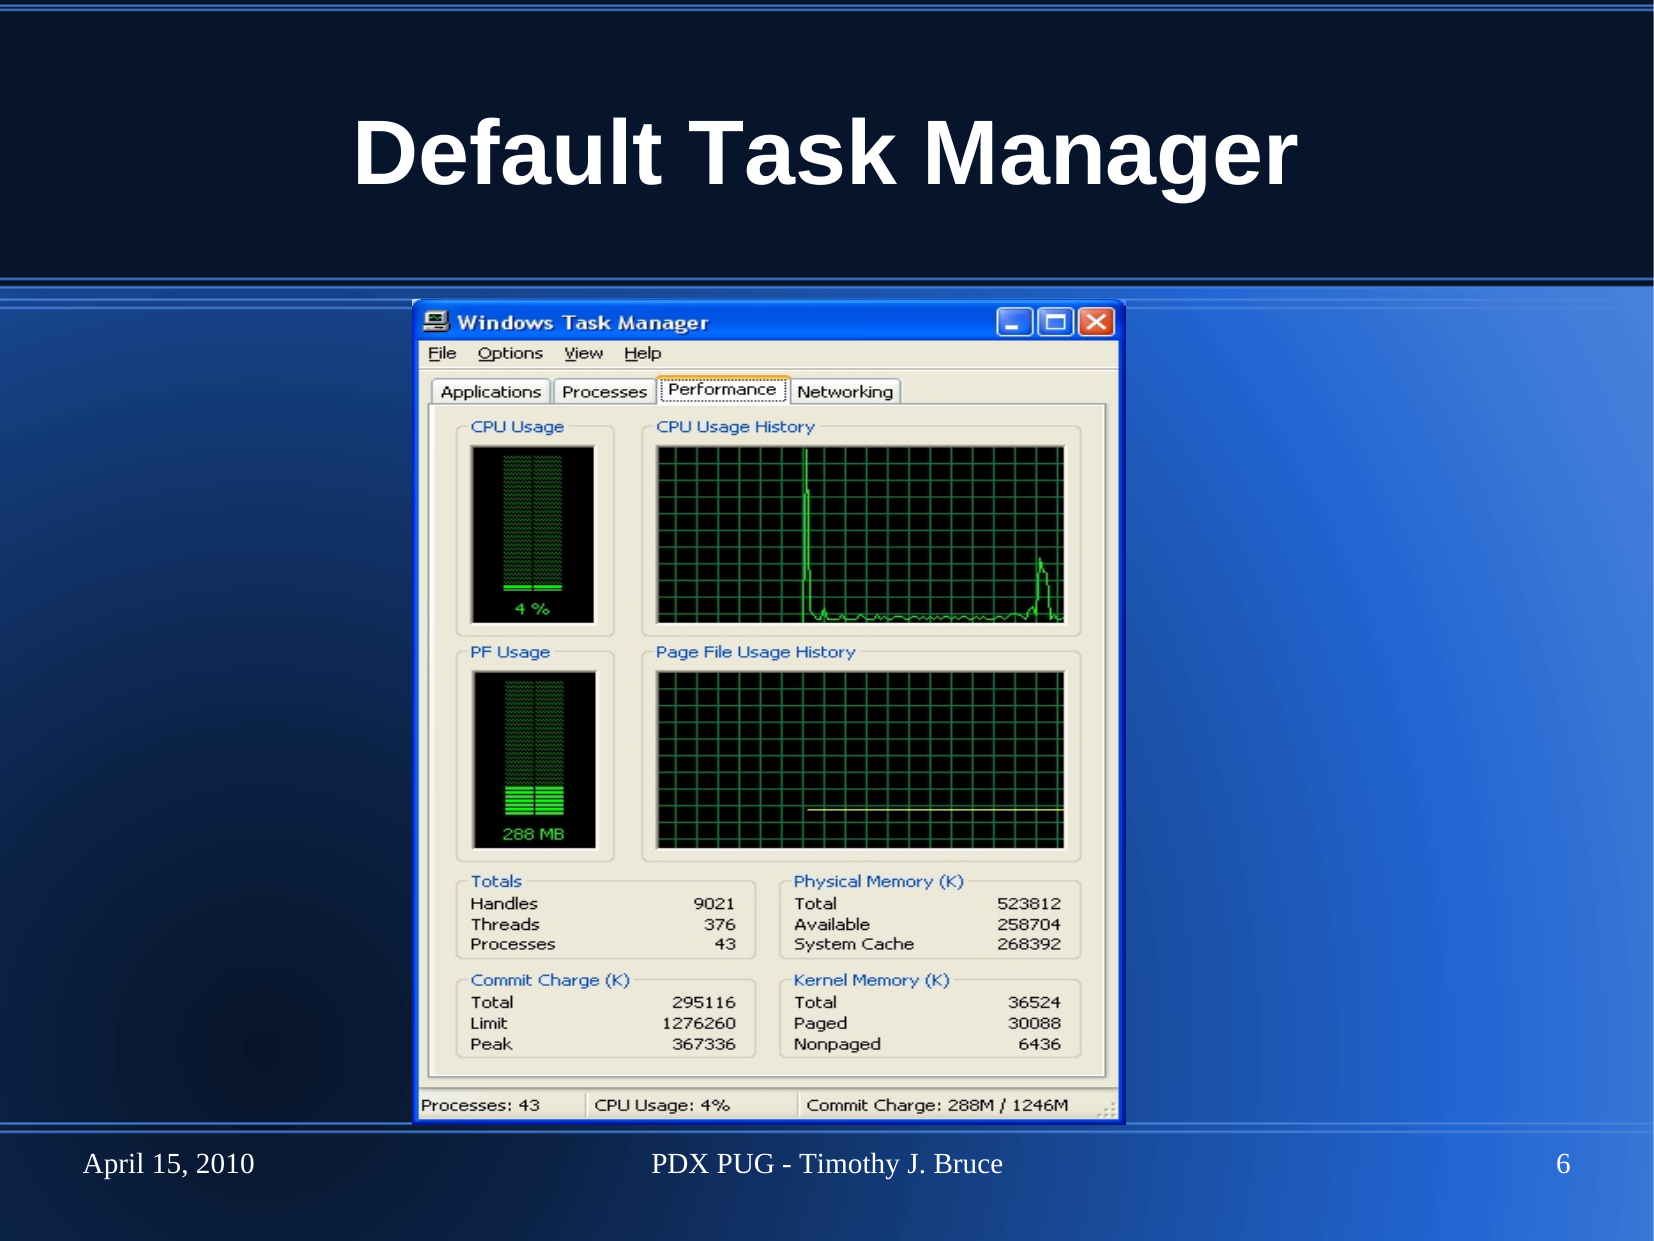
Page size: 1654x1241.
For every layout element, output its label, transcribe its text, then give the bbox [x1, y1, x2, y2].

title Default Task Manager [82, 49, 1571, 257]
picture [0, 0, 1654, 1241]
